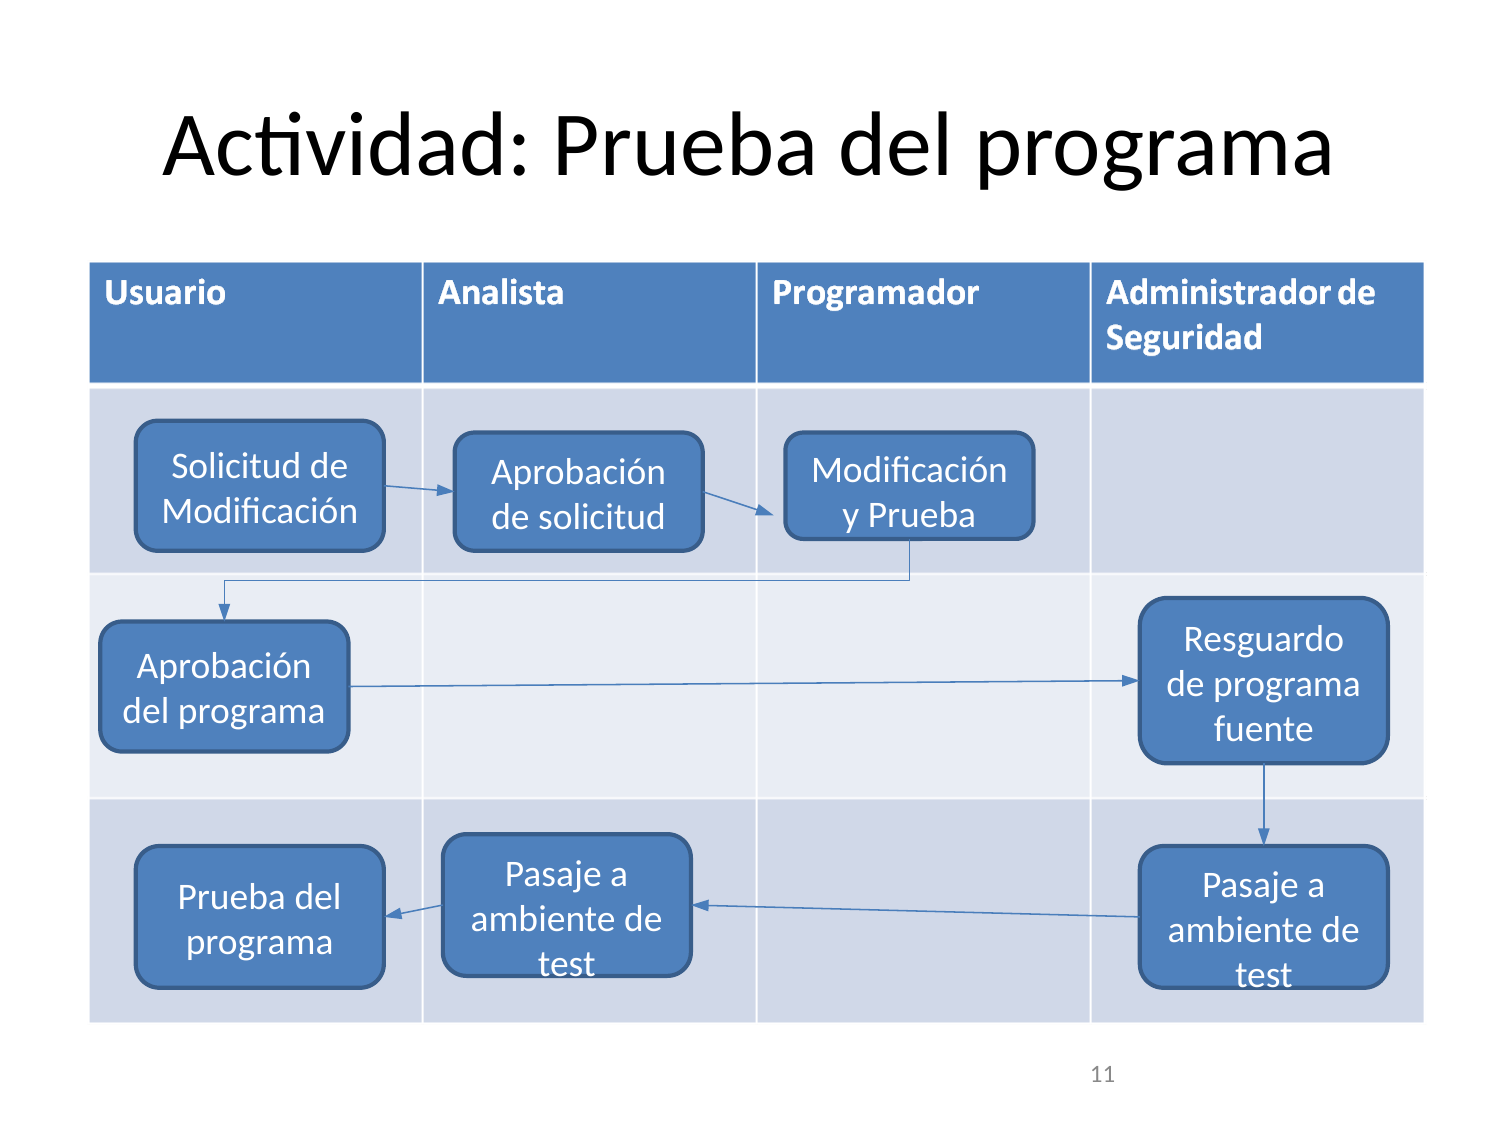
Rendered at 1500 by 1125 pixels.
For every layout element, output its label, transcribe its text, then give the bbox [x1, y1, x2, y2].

text_box Prueba del programa [135, 846, 384, 988]
text_box Pasaje a ambiente de test [442, 834, 691, 976]
text_box Aprobación del programa [100, 621, 349, 752]
text_box Resguardo de programa fuente [1139, 597, 1388, 764]
text_box [1074, 1042, 1426, 1103]
title Actividad: Prueba del programa [75, 45, 1426, 233]
text_box Aprobación de solicitud [454, 432, 703, 551]
text_box Pasaje a ambiente de test [1139, 846, 1388, 988]
text_box Solicitud de Modificación [135, 420, 384, 551]
picture [77, 250, 1437, 1036]
text_box Modificación y Prueba [785, 432, 1034, 539]
